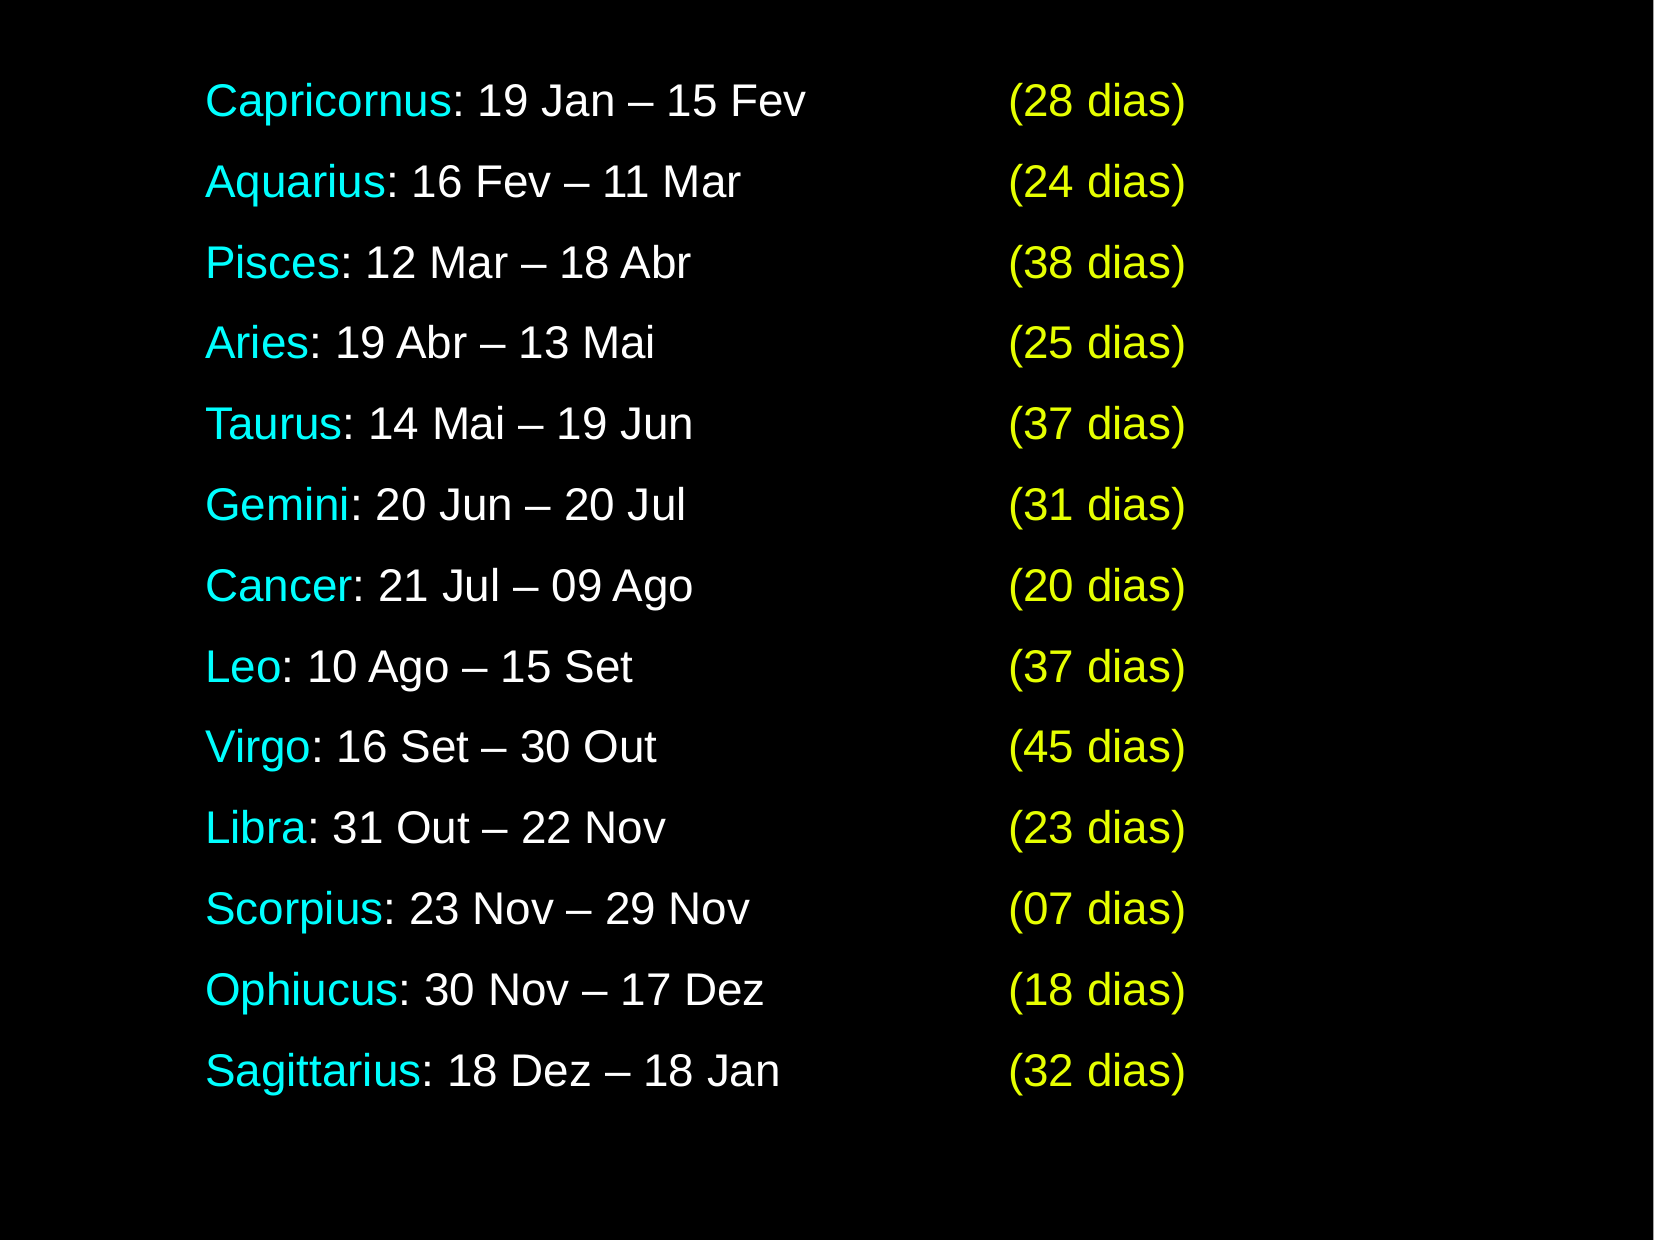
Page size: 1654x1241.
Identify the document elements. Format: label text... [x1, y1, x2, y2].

list Capricornus: 19 Jan – 15 Fev (28 dias) Aquarius: 16 Fev – 11 Mar (24 dias) Pisces: 12 Mar – 18 Abr (38 dias) Aries: 19 Abr – 13 Mai (25 dias) Taurus: 14 Mai – 19 Jun (37 dias) Gemini: 20 Jun – 20 Jul (31 dias) Cancer: 21 Jul – 09 Ago (20 dias) Leo: 10 Ago – 15 Set (37 dias) Virgo: 16 Set – 30 Out (45 dias) Libra: 31 Out – 22 Nov (23 dias) Scorpius: 23 Nov – 29 Nov (07 dias) Ophiucus: 30 Nov – 17 Dez (18 dias) Sagittarius: 18 Dez – 18 Jan (32 dias) [187, 75, 1571, 1201]
